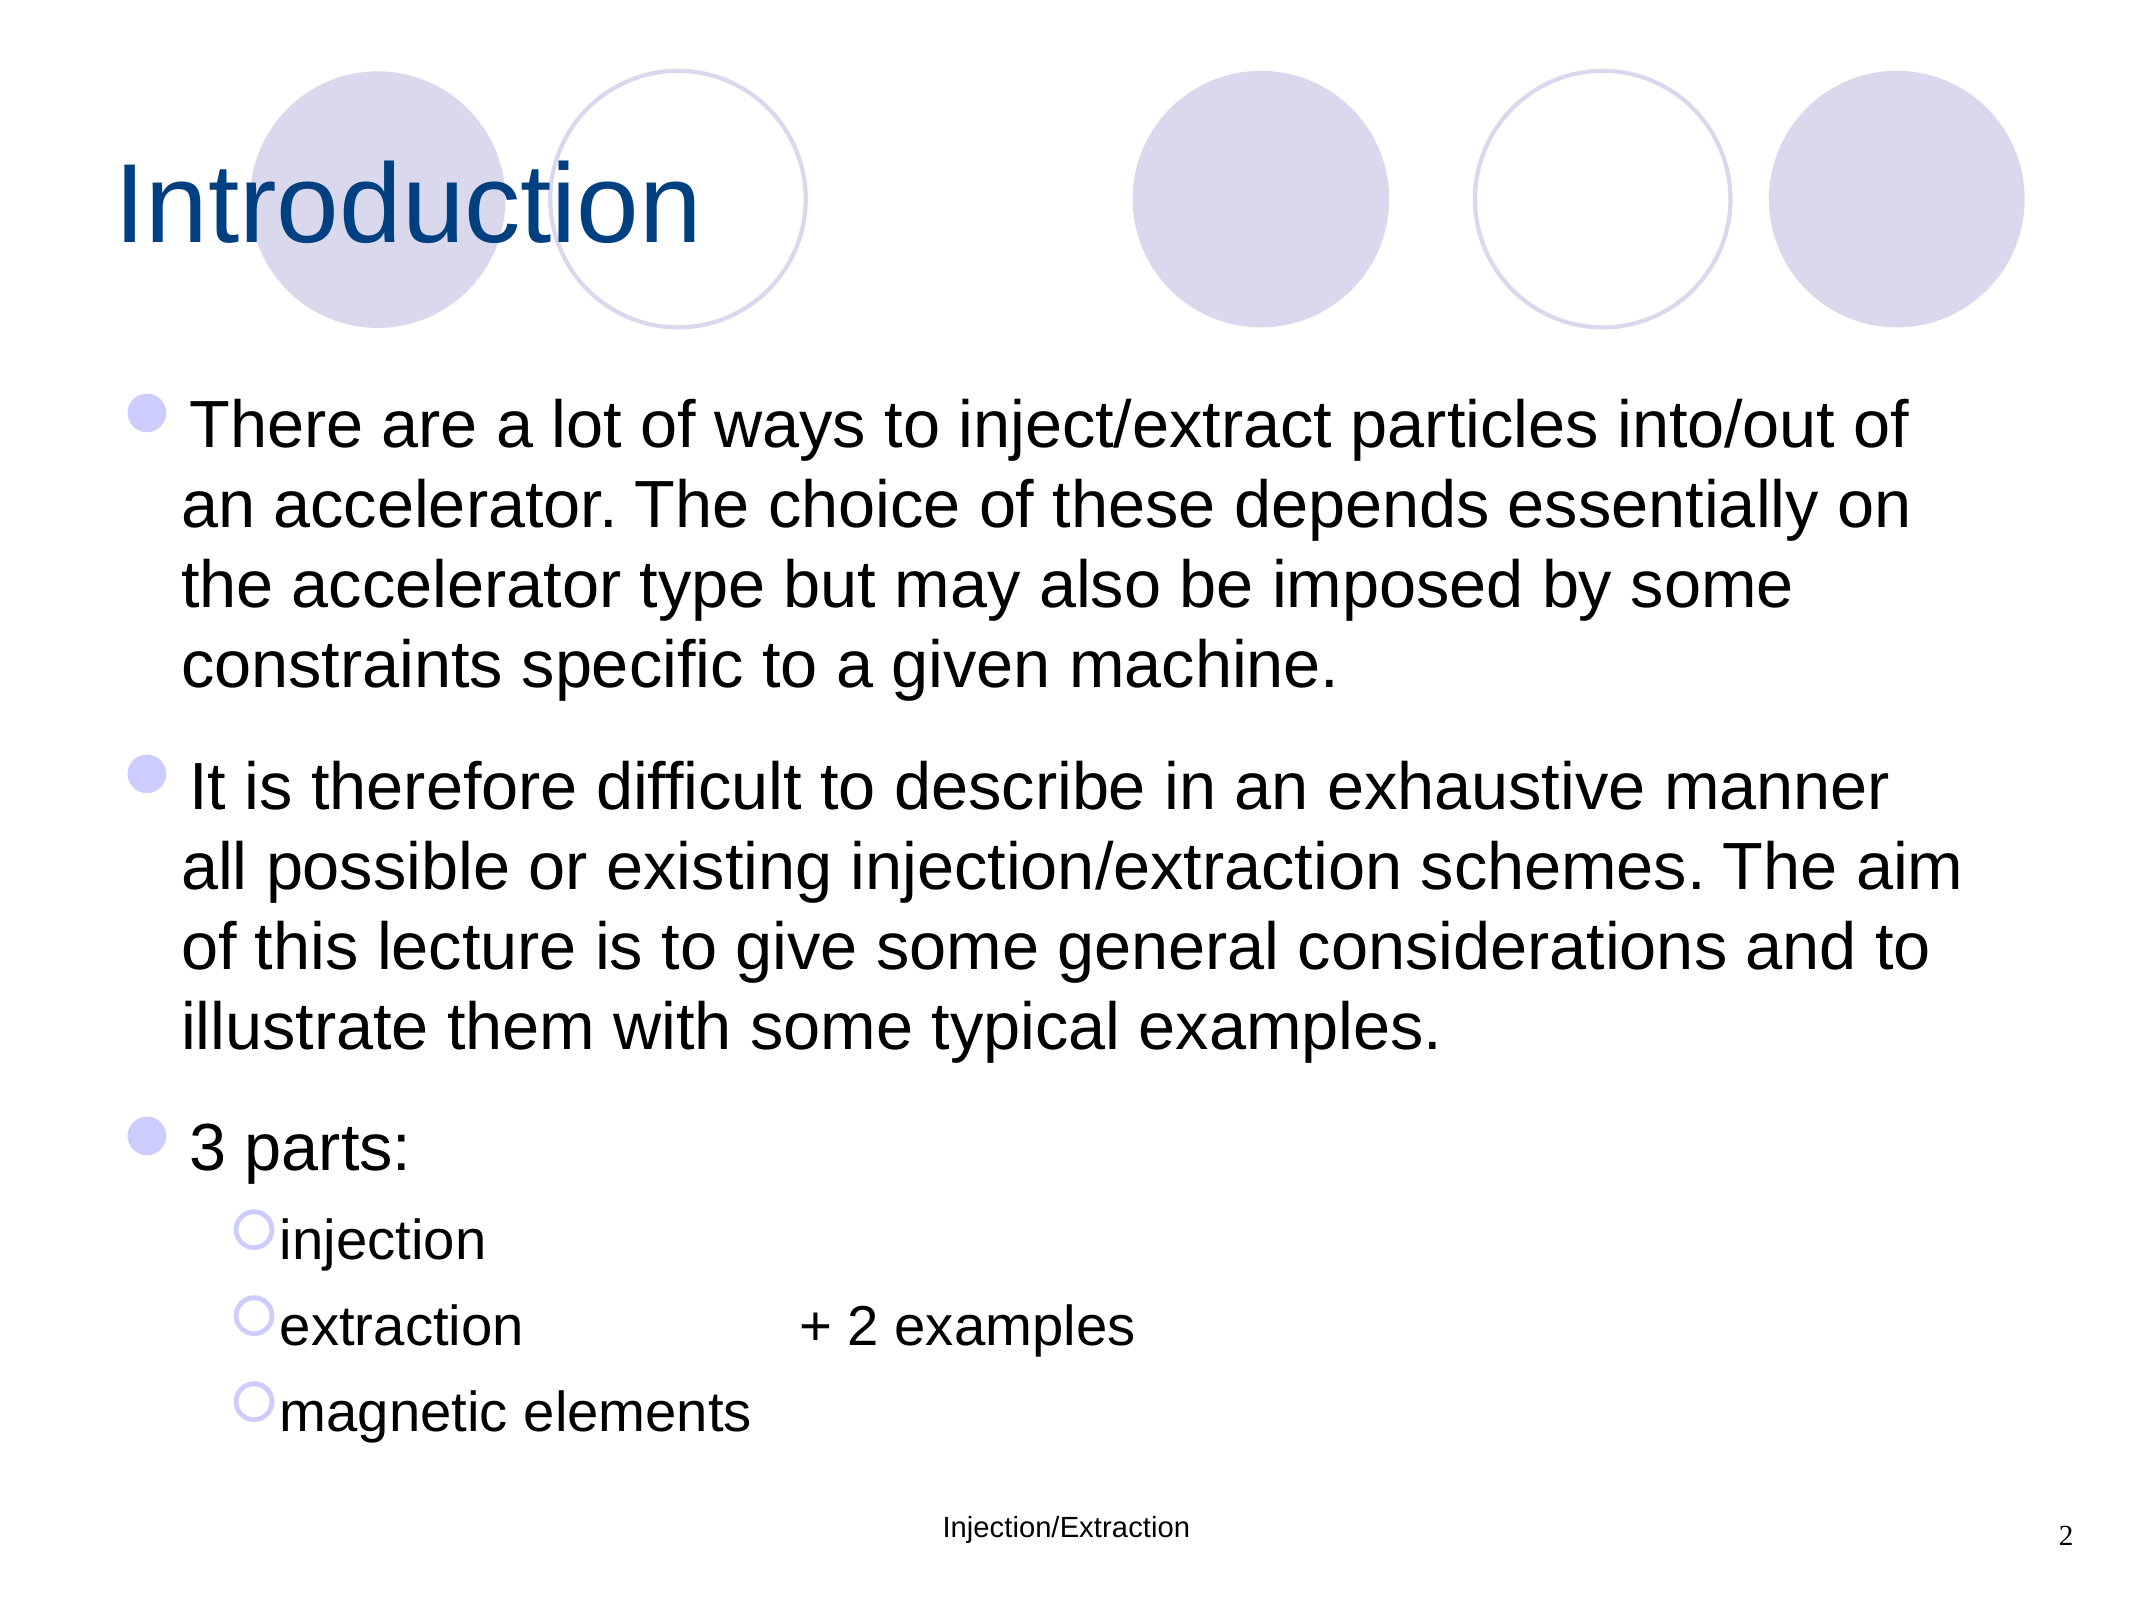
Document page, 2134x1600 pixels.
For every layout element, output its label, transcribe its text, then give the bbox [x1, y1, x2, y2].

list There are a lot of ways to inject/extract particles into/out of an accelerator. The choice of these depends essentially on the accelerator type but may also be imposed by some constraints specific to a given machine. It is therefore difficult to describe in an exhaustive manner all possible or existing injection/extraction schemes. The aim of this lecture is to give some general considerations and to illustrate them with some typical examples. 3 parts: injection extraction + 2 examples magnetic elements [106, 372, 2028, 1600]
title Introduction [106, 21, 2028, 372]
